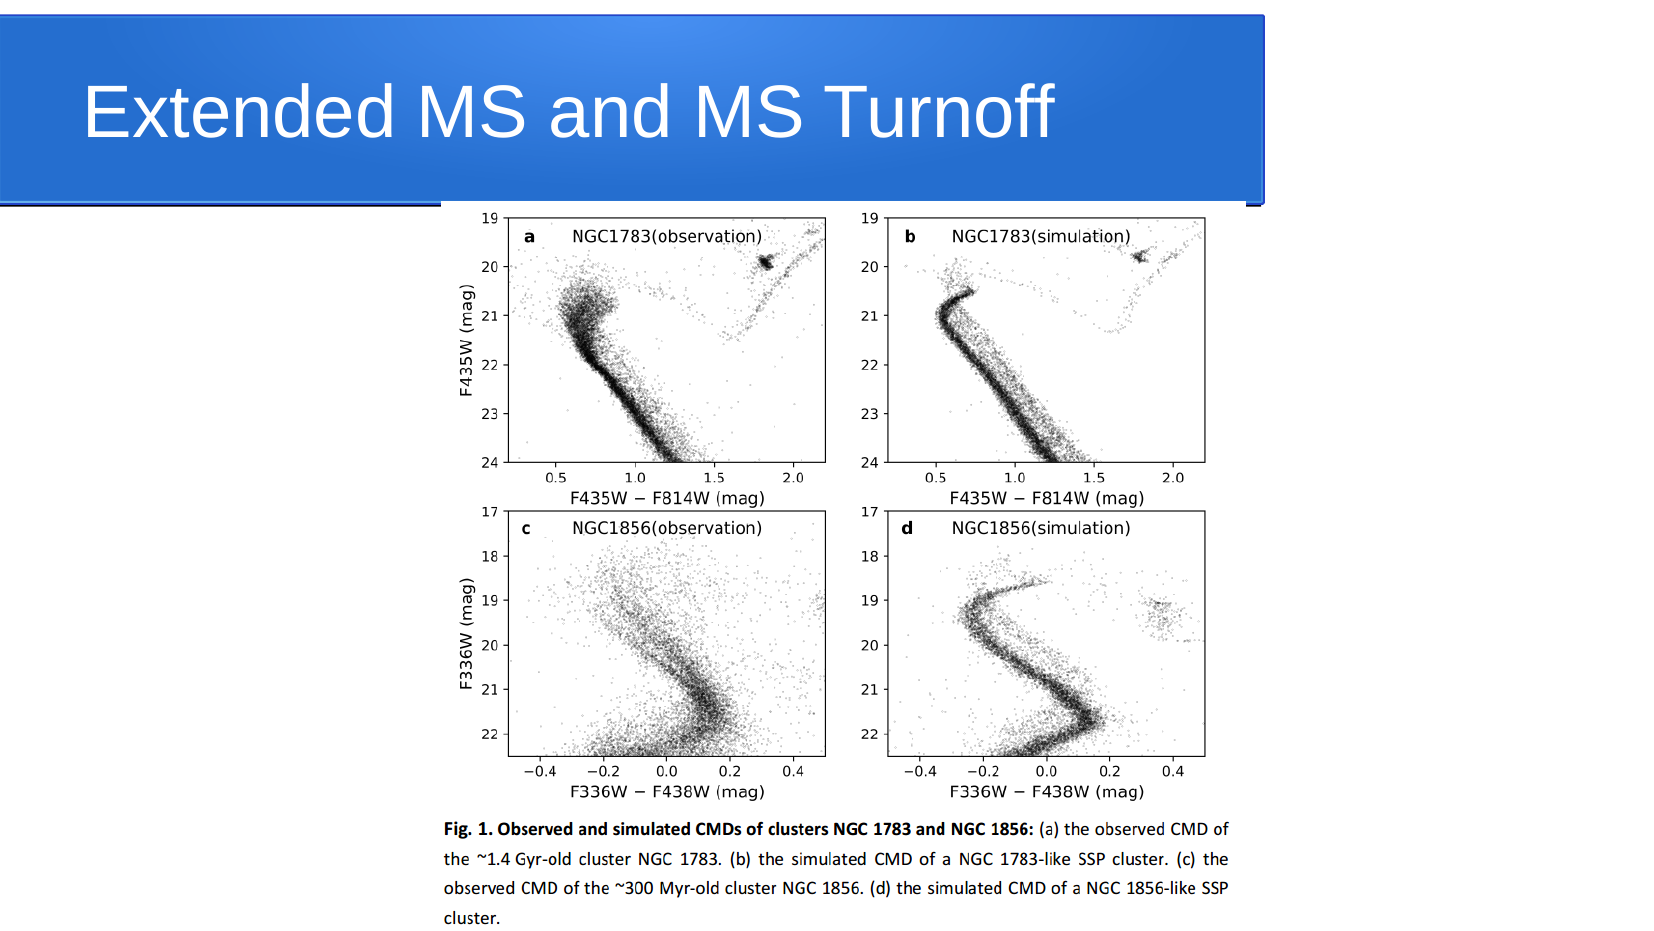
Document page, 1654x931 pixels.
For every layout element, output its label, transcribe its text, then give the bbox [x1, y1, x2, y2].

title Extended MS and MS Turnoff [82, 35, 1235, 189]
picture [441, 201, 1246, 931]
